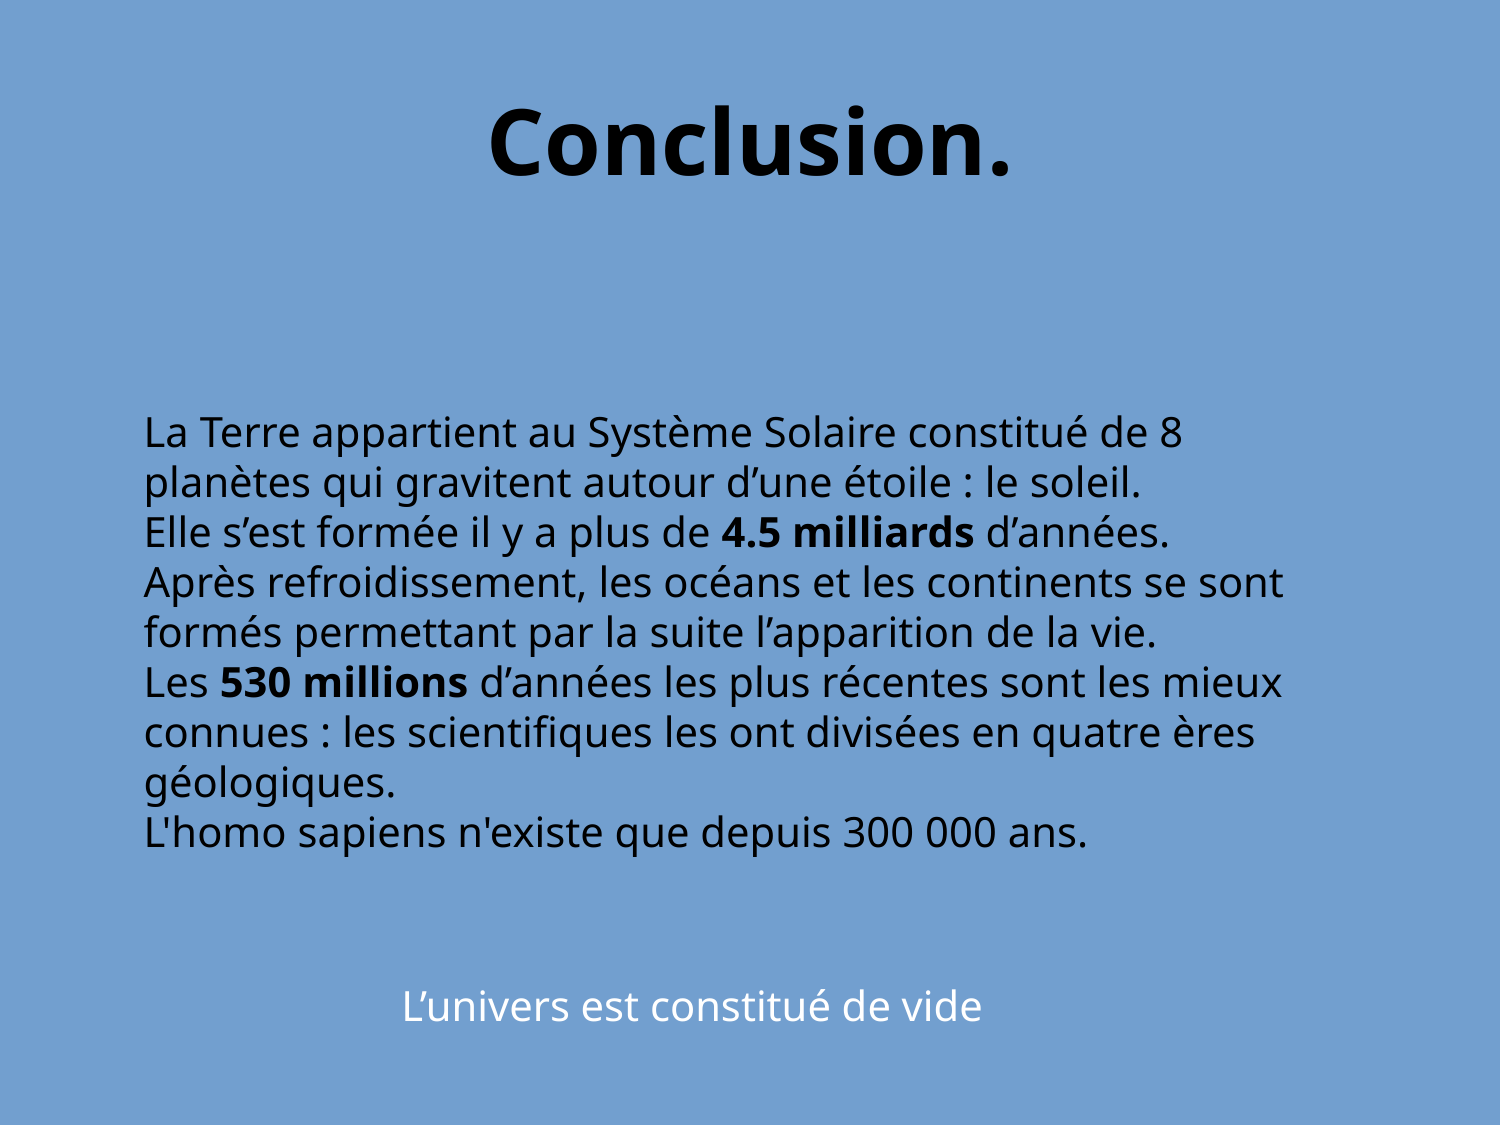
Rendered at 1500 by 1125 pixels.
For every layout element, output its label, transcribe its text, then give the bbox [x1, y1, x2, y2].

text_box L’univers est constitué de vide [386, 972, 1114, 1038]
text_box Conclusion. [74, 45, 1425, 233]
text_box La Terre appartient au Système Solaire constitué de 8 planètes qui gravitent autour d’une étoile : le soleil. Elle s’est formée il y a plus de 4.5 milliards d’années. Après refroidissement, les océans et les continents se sont formés permettant par la suite l’apparition de la vie. Les 530 millions d’années les plus récentes sont les mieux connues : les scientifiques les ont divisées en quatre ères géologiques. L'homo sapiens n'existe que depuis 300 000 ans. [128, 398, 1360, 964]
